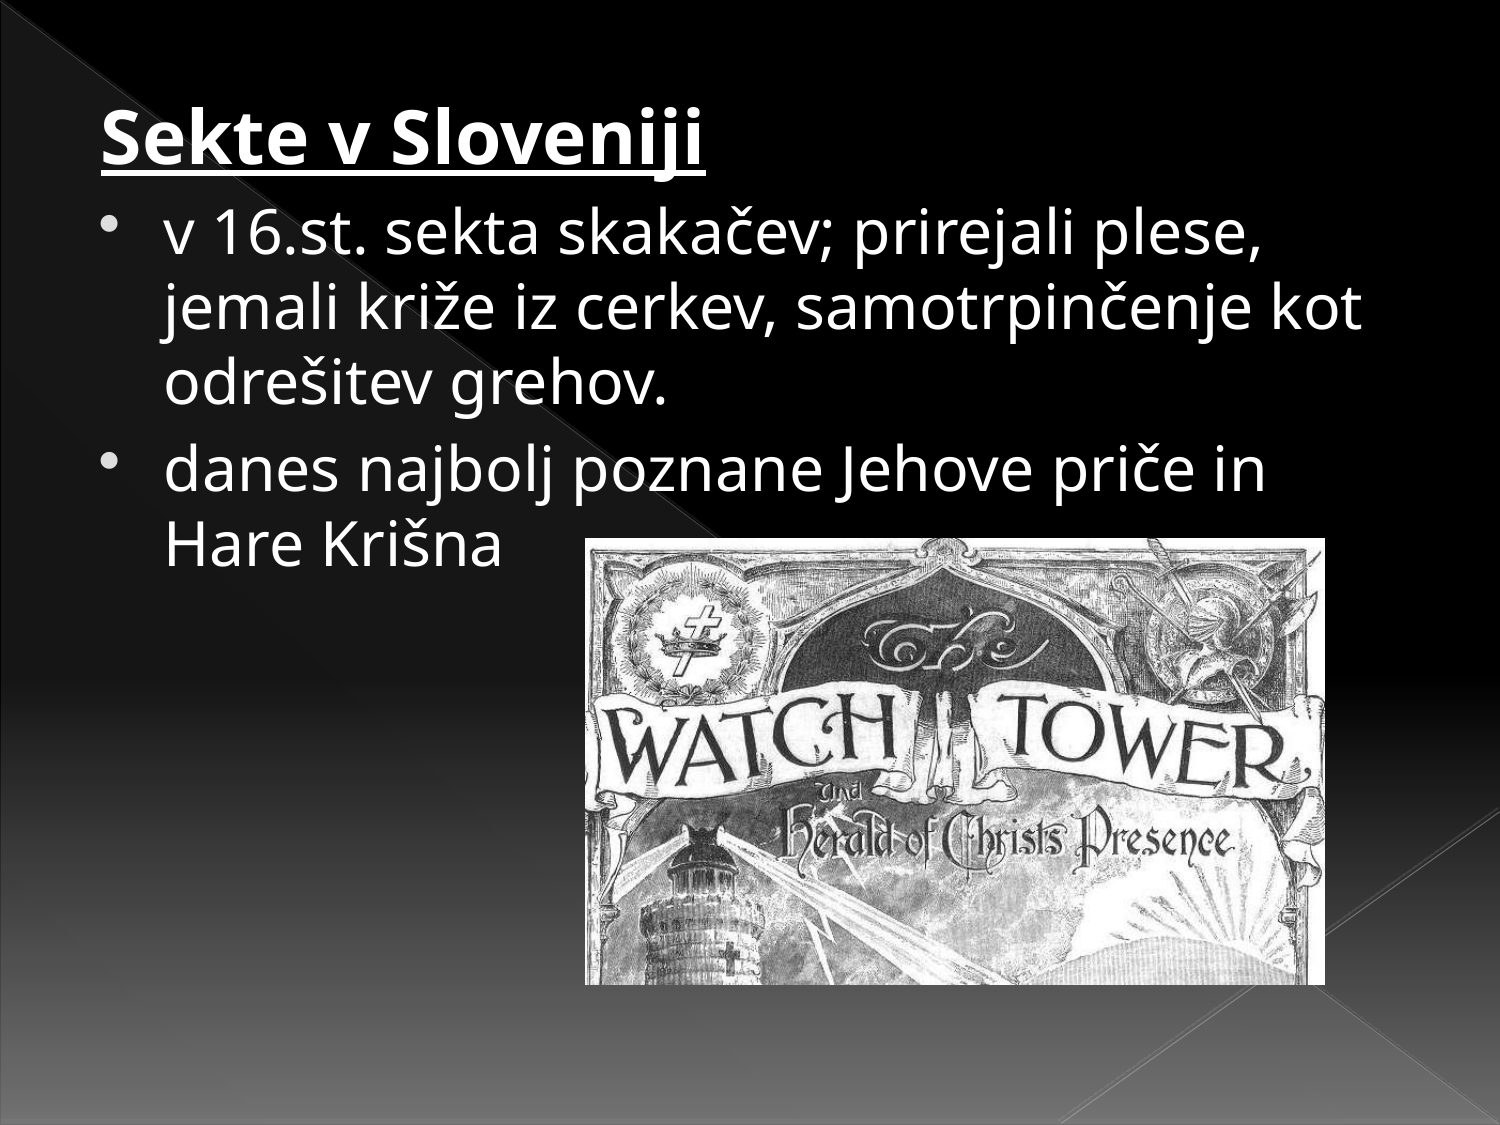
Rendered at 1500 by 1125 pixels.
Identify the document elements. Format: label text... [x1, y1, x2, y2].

picture [585, 538, 1325, 985]
list Sekte v Sloveniji v 16.st. sekta skakačev; prirejali plese, jemali križe iz cerkev, samotrpinčenje kot odrešitev grehov. danes najbolj poznane Jehove priče in Hare Krišna [75, 82, 1425, 1059]
